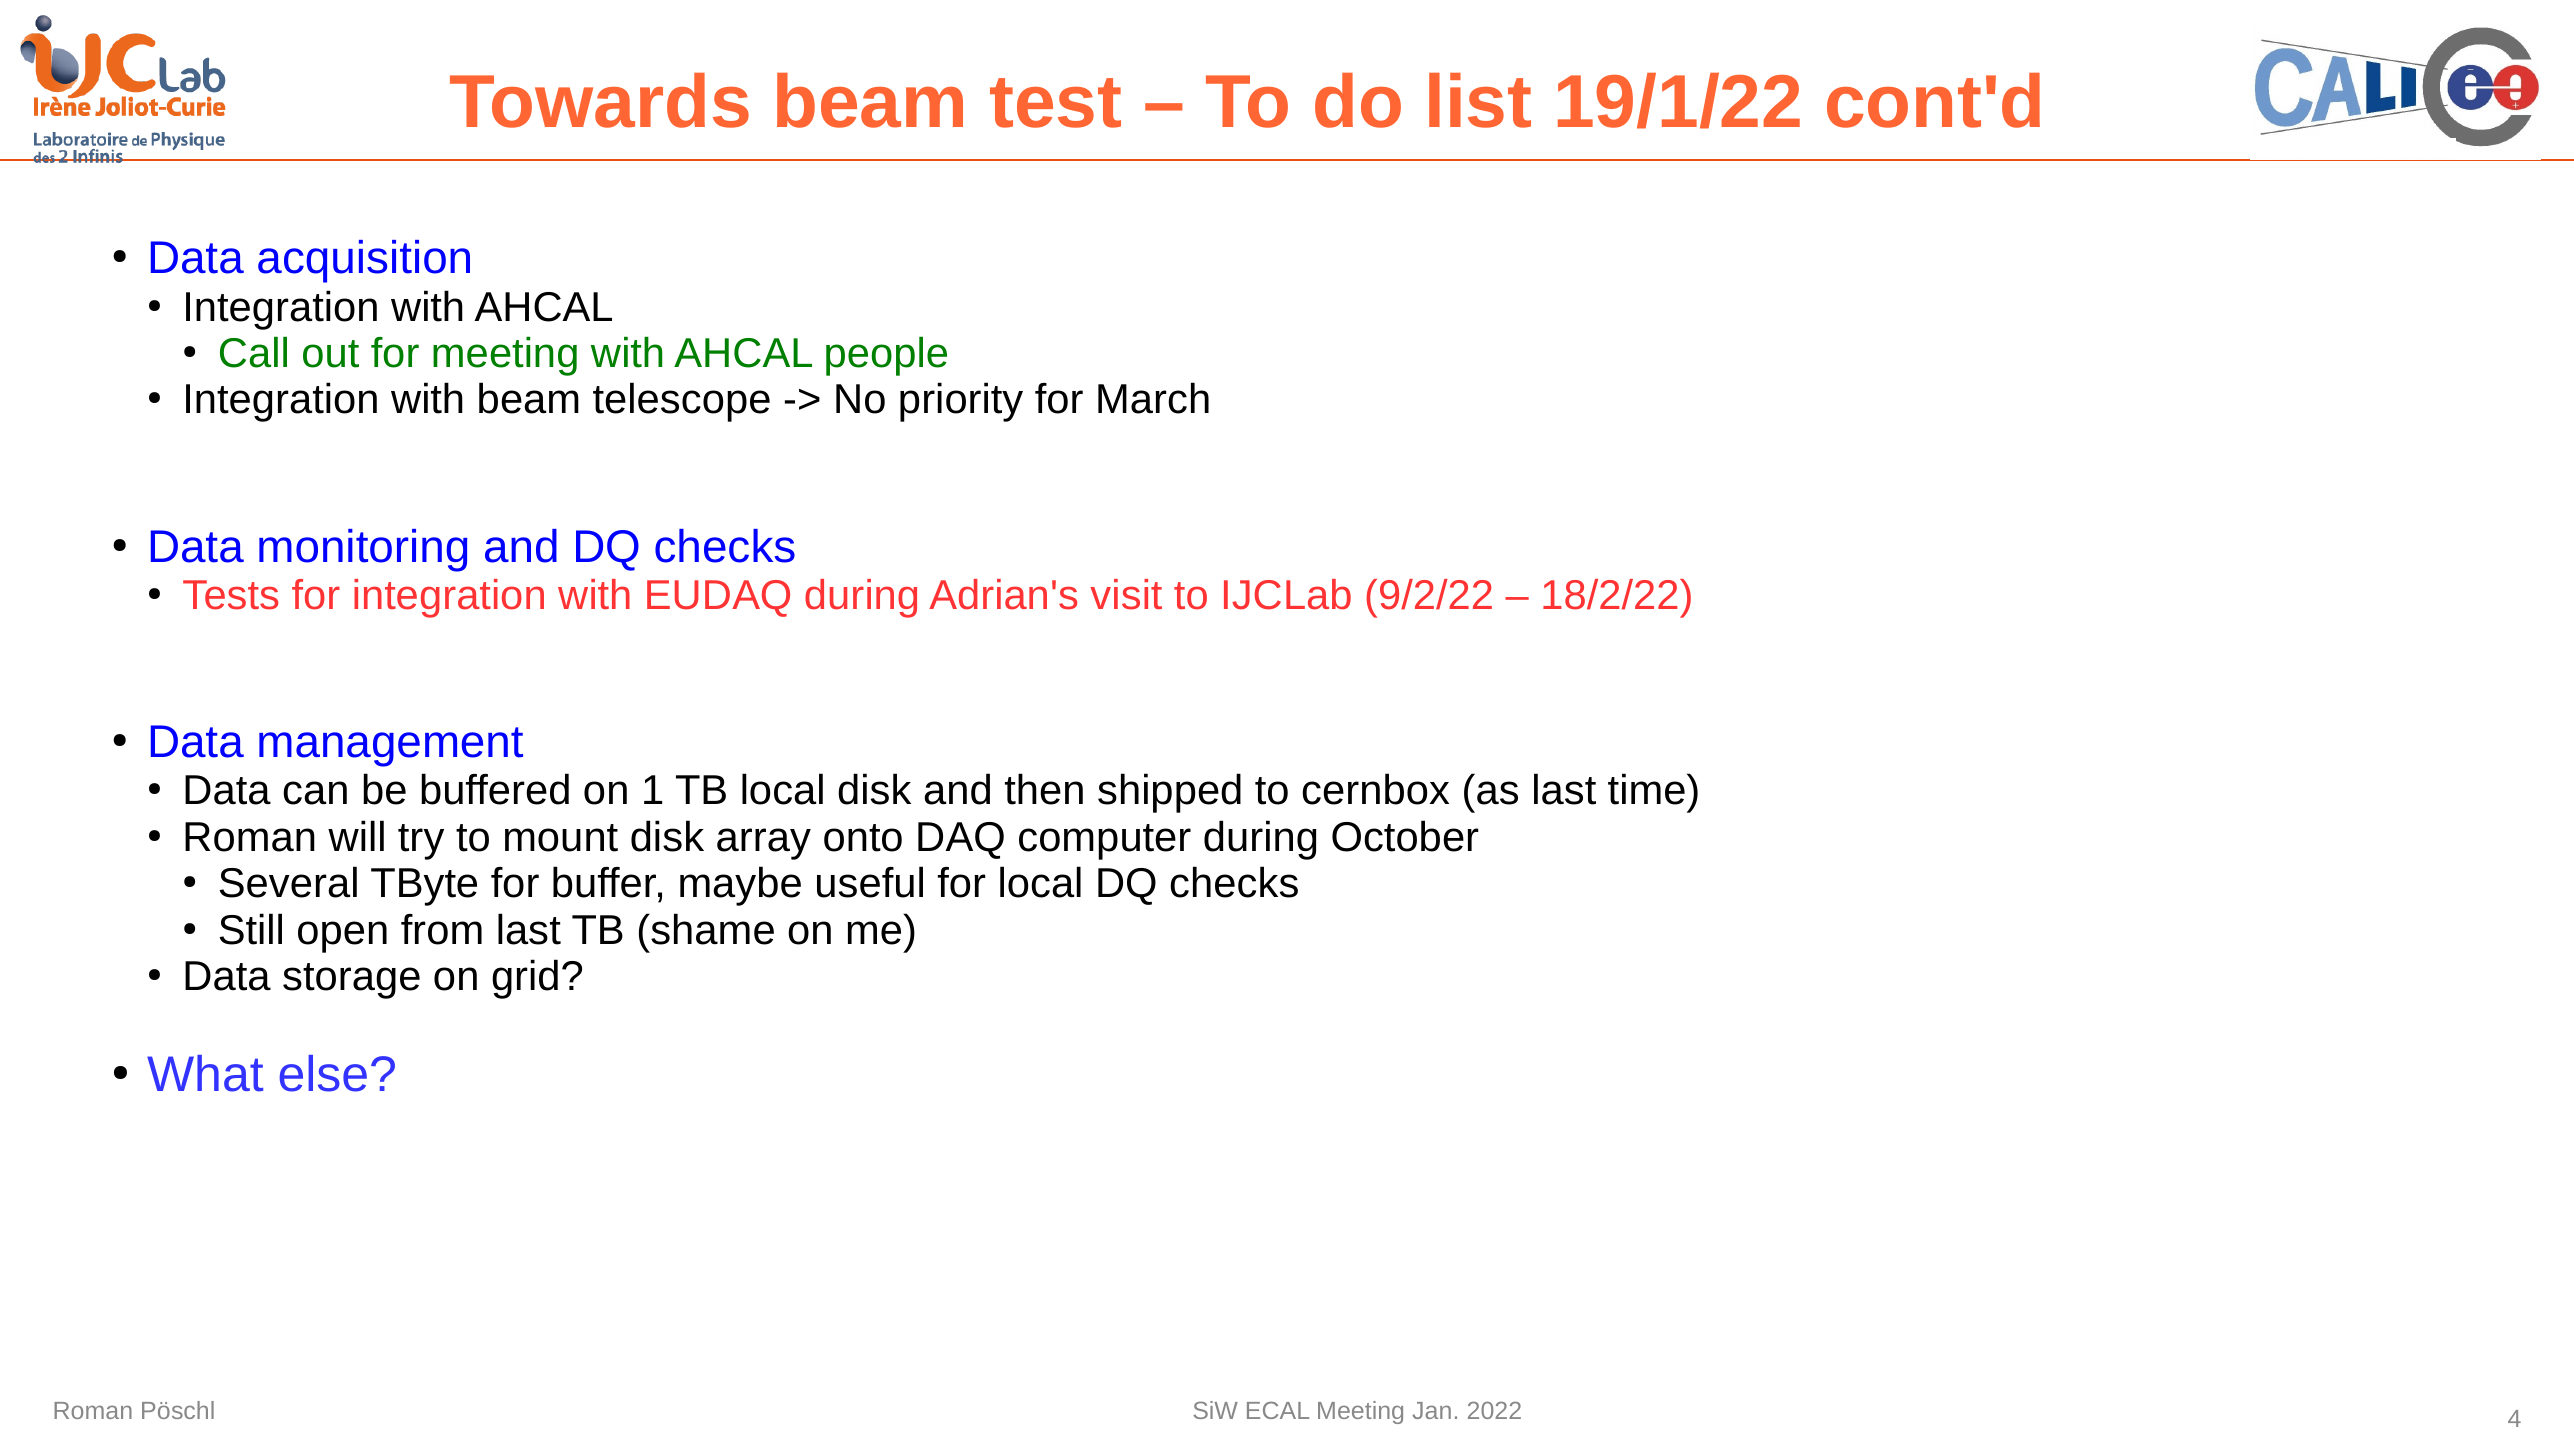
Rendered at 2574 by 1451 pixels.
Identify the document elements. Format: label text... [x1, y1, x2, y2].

title Towards beam test – To do list 19/1/22 cont'd [90, 53, 2407, 151]
picture [2250, 22, 2541, 160]
picture [4, 0, 241, 178]
text_box Data acquisition Integration with AHCAL Call out for meeting with AHCAL people Integration with beam telescope -> No priority for March Data monitoring and DQ checks Tests for integration with EUDAQ during Adrian's visit to IJCLab (9/2/22 – 18/2/22) Data management Data can be buffered on 1 TB local disk and then shipped to cernbox (as last time) Roman will try to mount disk array onto DAQ computer during October Several TByte for buffer, maybe useful for local DQ checks Still open from last TB (shame on me) Data storage on grid? What else? [96, 178, 2164, 1377]
